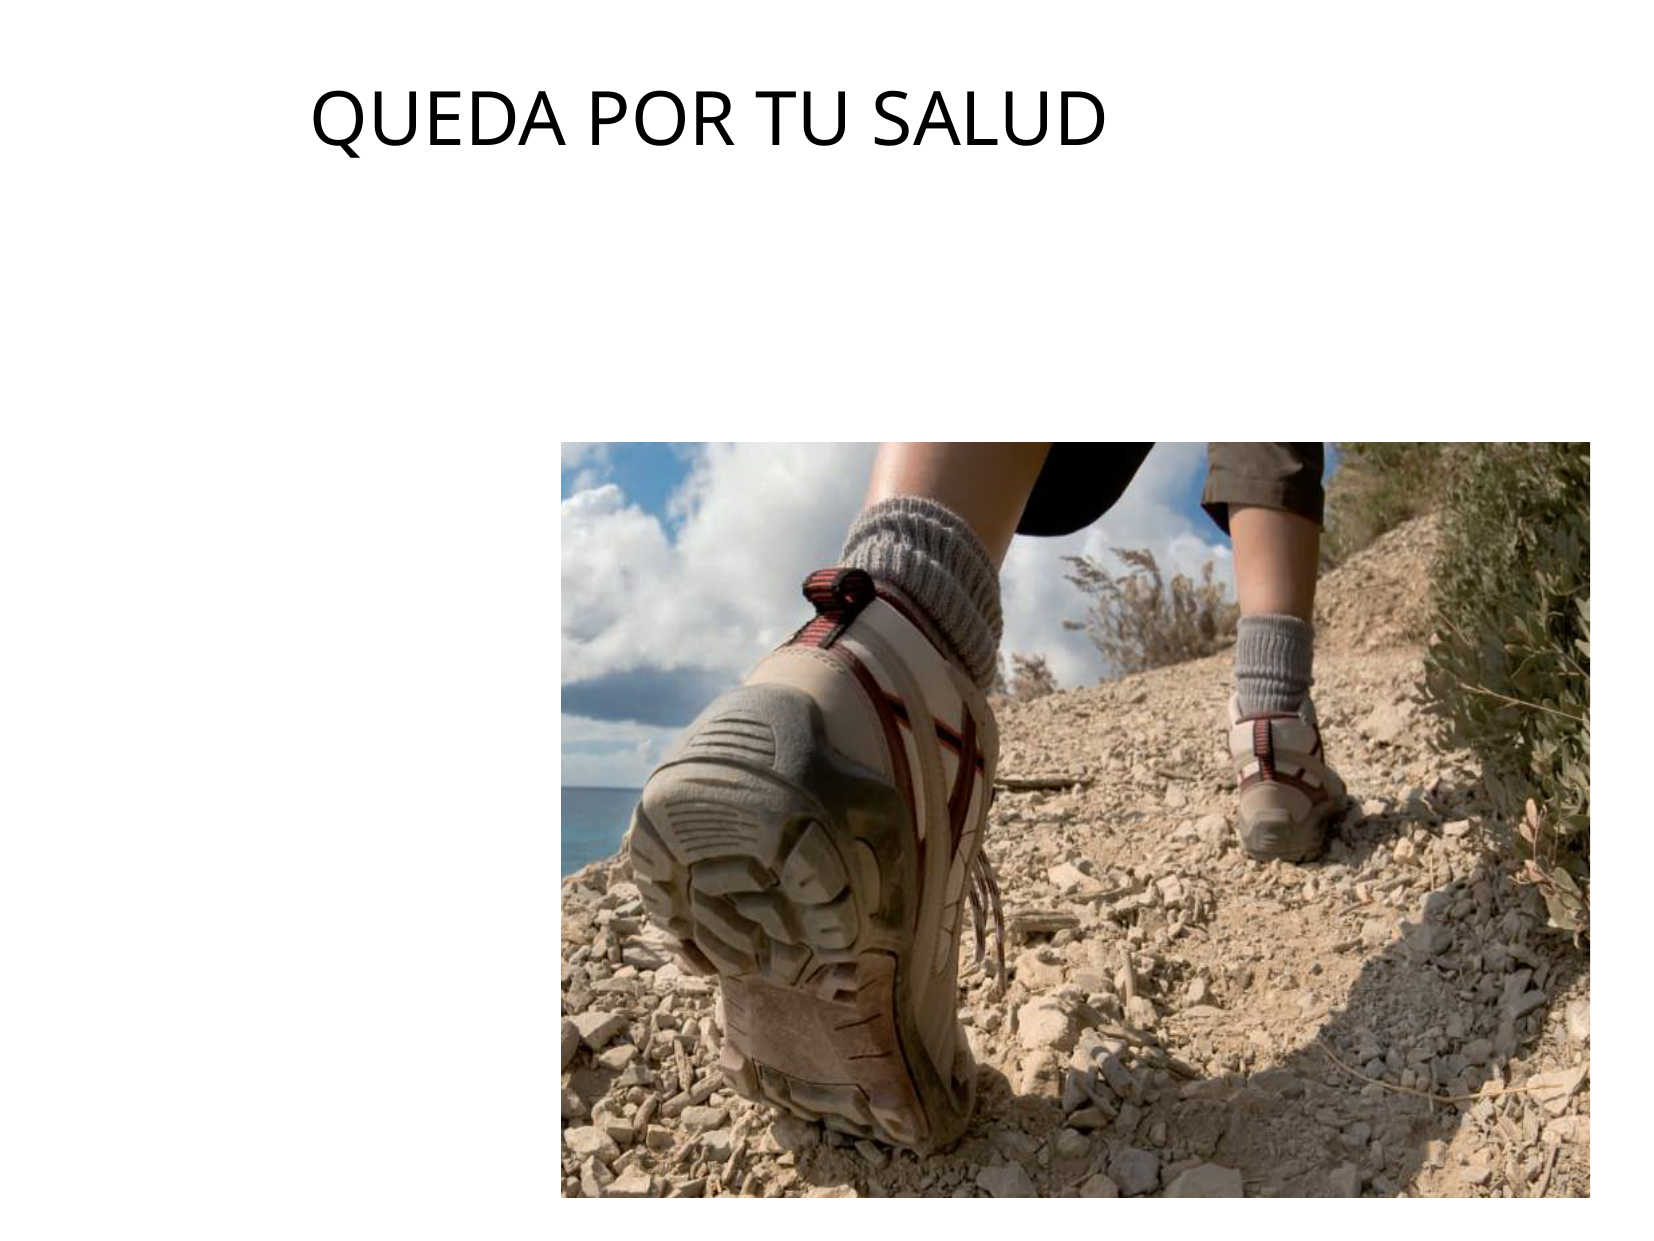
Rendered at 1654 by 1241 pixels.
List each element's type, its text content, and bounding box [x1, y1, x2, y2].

text_box QUEDA POR TU SALUD [295, 57, 1180, 178]
picture [561, 442, 1591, 1198]
